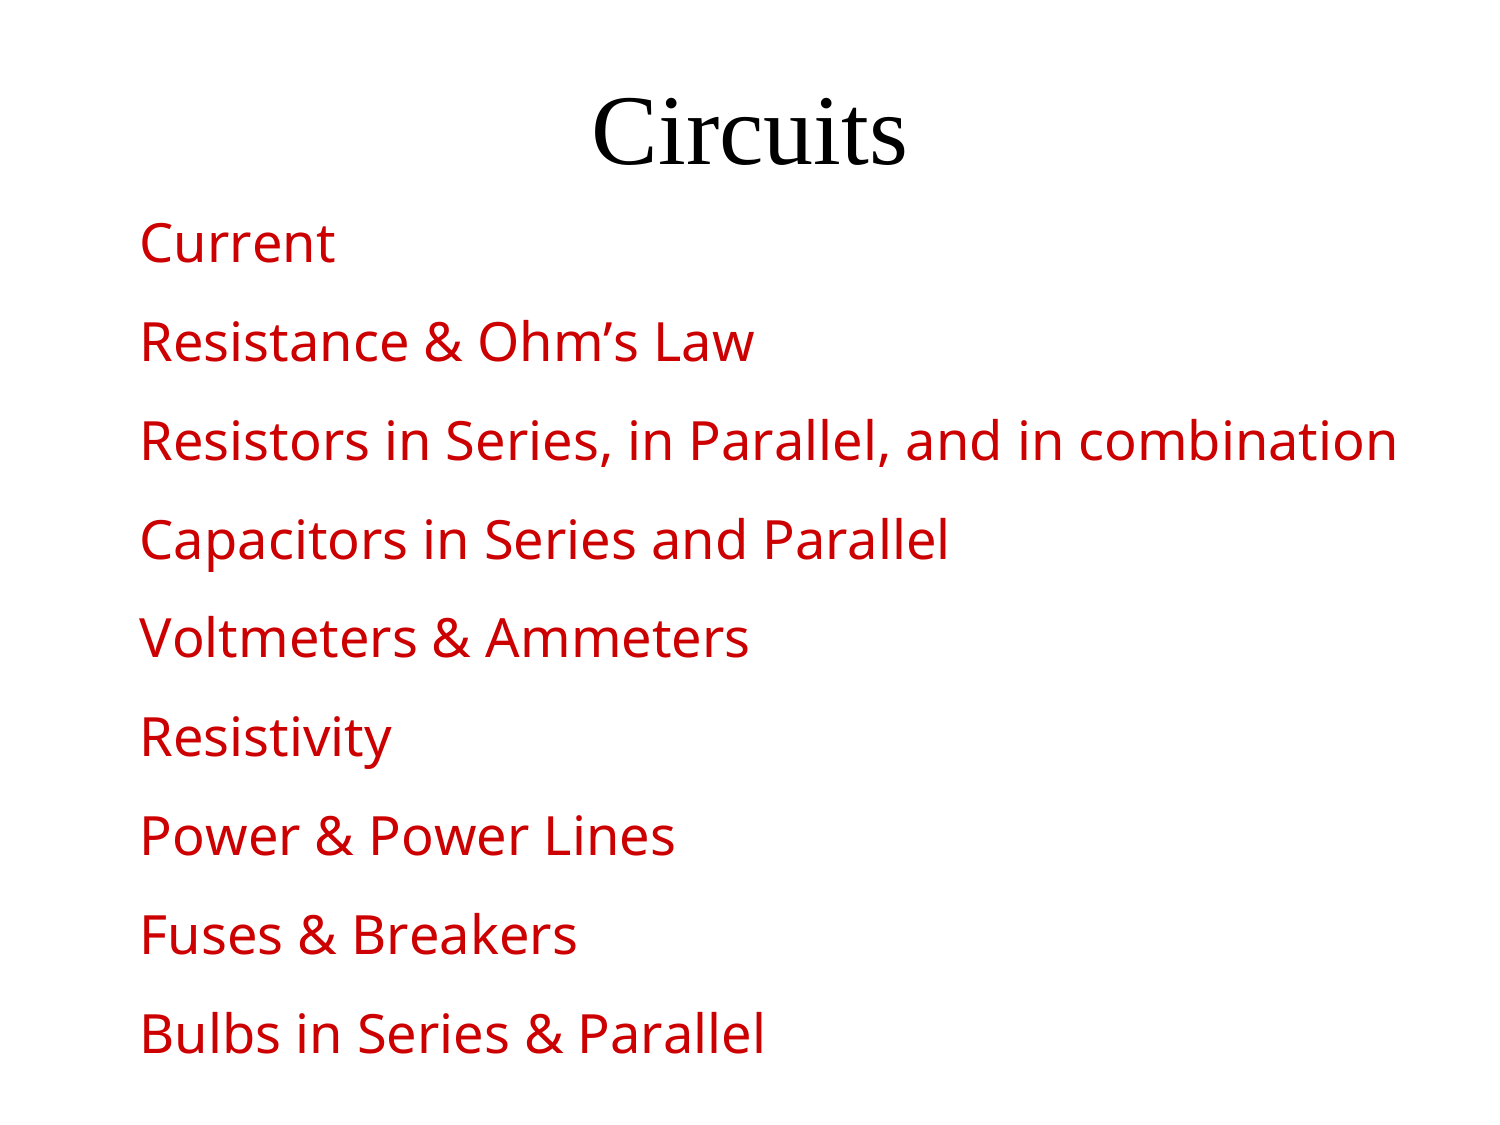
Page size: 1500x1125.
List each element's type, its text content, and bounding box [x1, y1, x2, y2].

title Circuits [112, 50, 1388, 201]
text_box Current Resistance & Ohm’s Law Resistors in Series, in Parallel, and in combination Capacitors in Series and Parallel Voltmeters & Ammeters Resistivity Power & Power Lines Fuses & Breakers Bulbs in Series & Parallel [124, 200, 1500, 1072]
